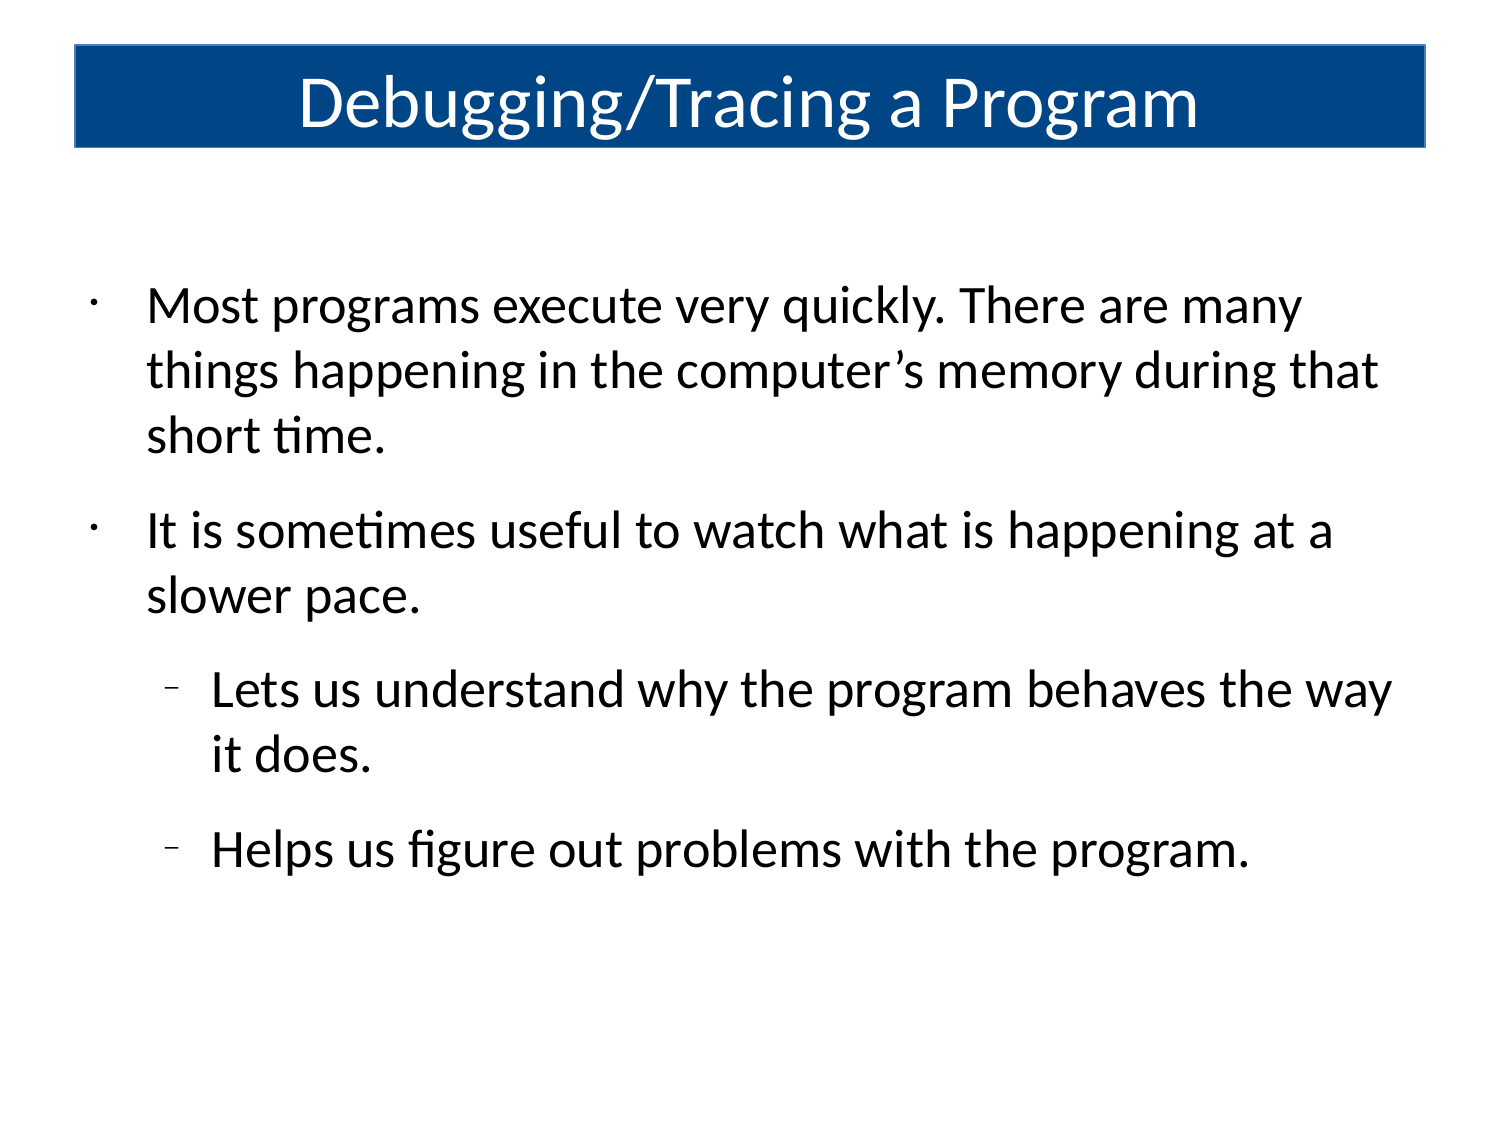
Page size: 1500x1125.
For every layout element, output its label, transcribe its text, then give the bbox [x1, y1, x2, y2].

title Debugging/Tracing a Program [75, 45, 1425, 148]
list Most programs execute very quickly. There are many things happening in the computer’s memory during that short time. It is sometimes useful to watch what is happening at a slower pace. Lets us understand why the program behaves the way it does. Helps us figure out problems with the program. [75, 262, 1425, 1005]
